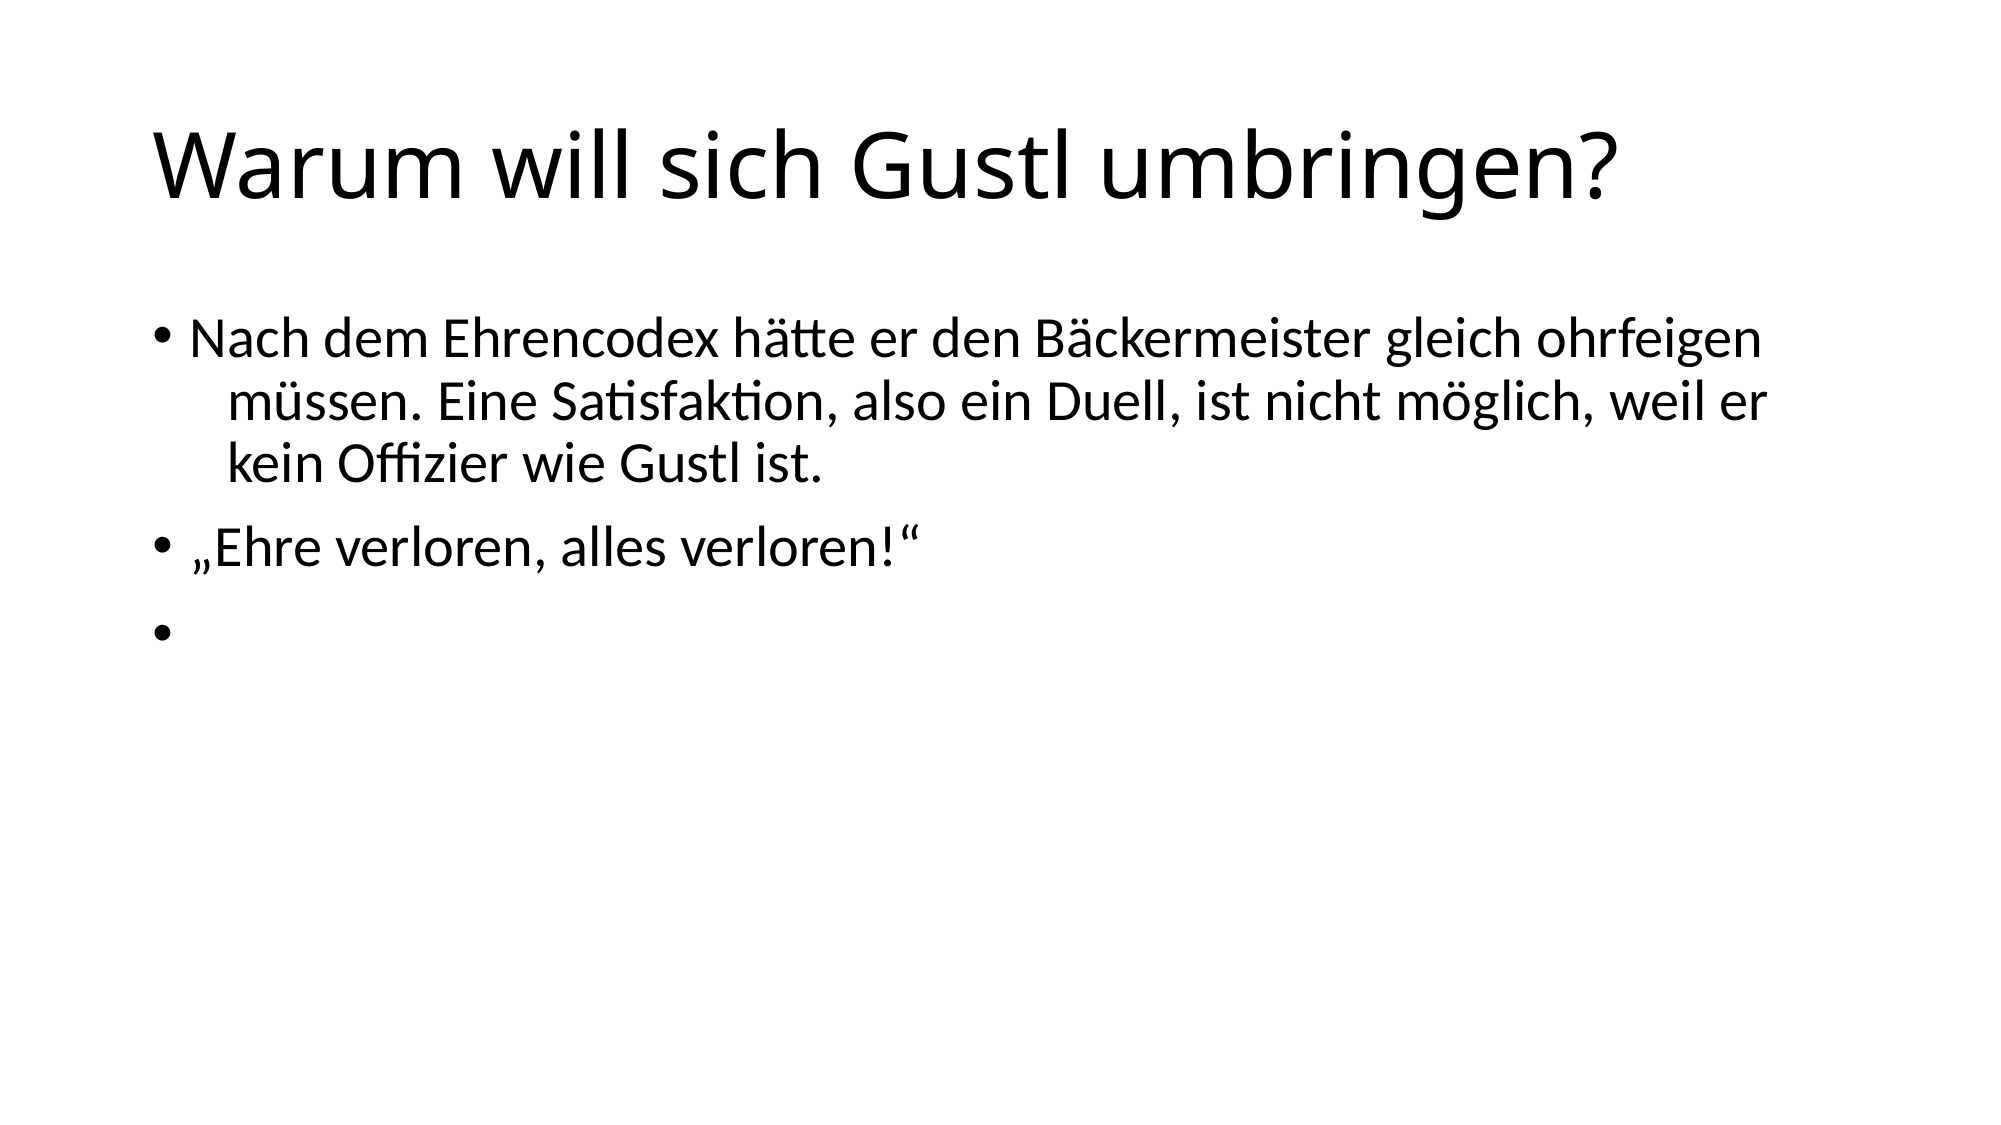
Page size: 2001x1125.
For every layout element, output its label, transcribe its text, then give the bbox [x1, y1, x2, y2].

title Warum will sich Gustl umbringen? [137, 59, 1863, 278]
list Nach dem Ehrencodex hätte er den Bäckermeister gleich ohrfeigen müssen. Eine Satisfaktion, also ein Duell, ist nicht möglich, weil er kein Offizier wie Gustl ist. „Ehre verloren, alles verloren!“ [137, 299, 1863, 1014]
